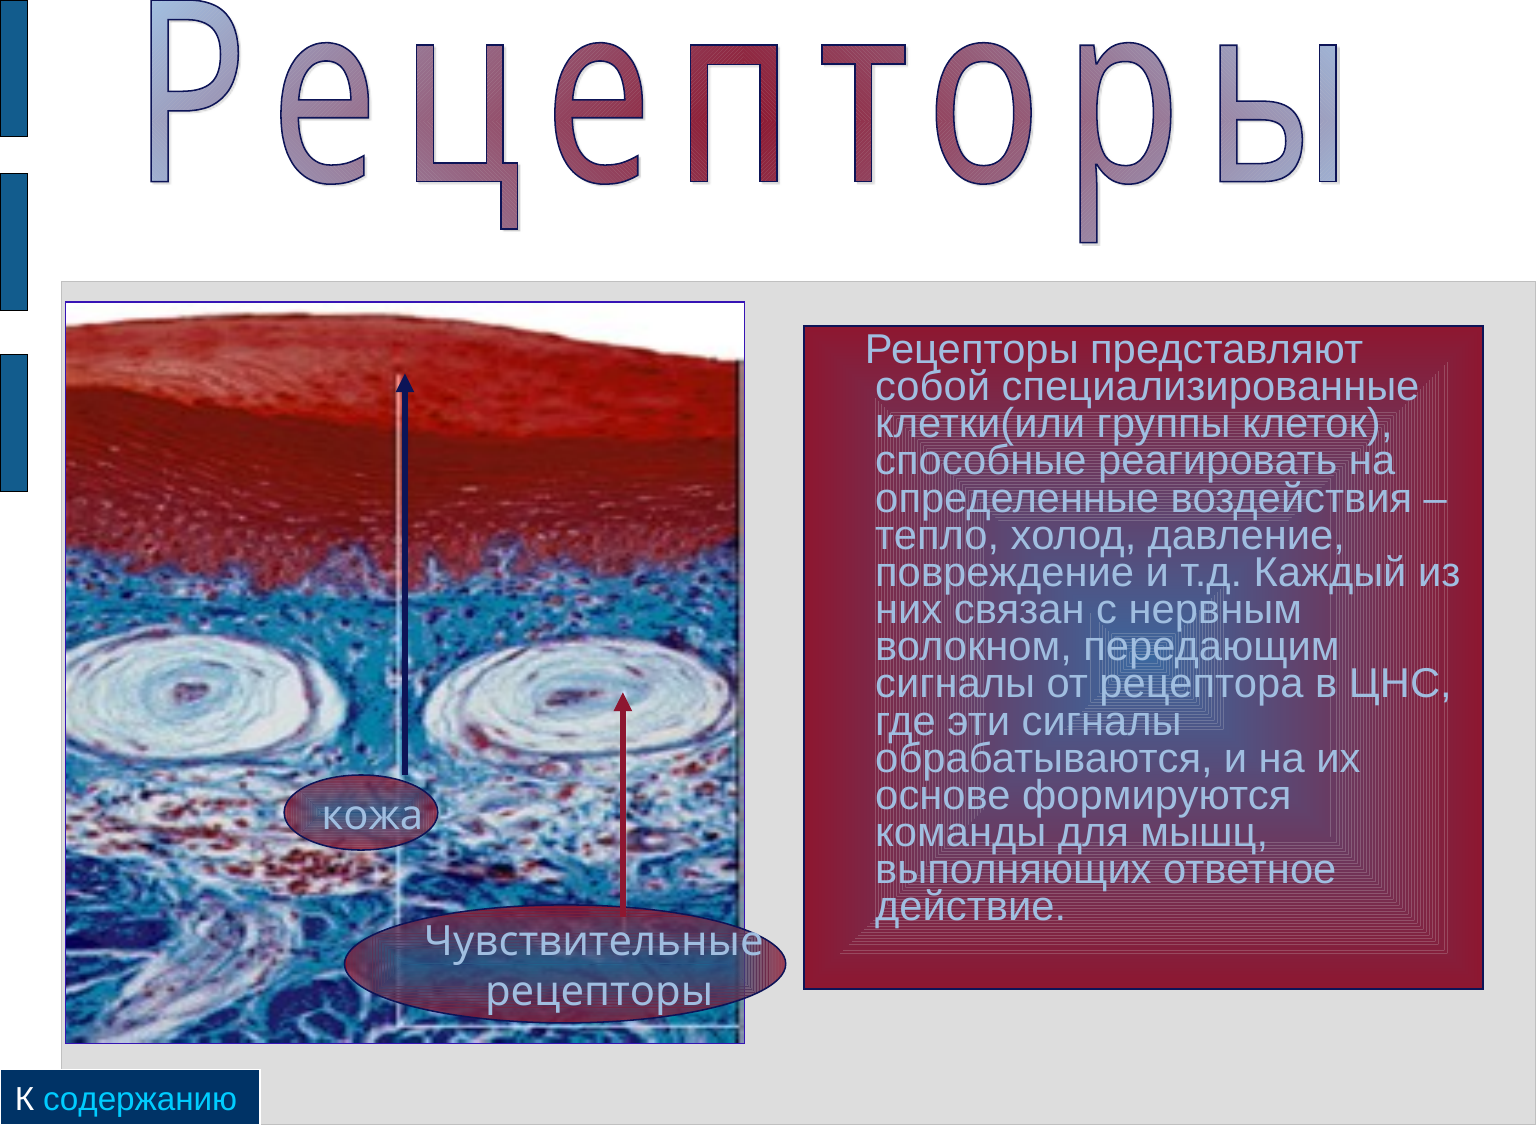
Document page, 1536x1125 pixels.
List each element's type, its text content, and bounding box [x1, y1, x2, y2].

text_box Рецепторы [1319, 45, 1337, 182]
text_box Рецепторы [416, 45, 518, 229]
text_box К содержанию [0, 1069, 260, 1125]
text_box Рецепторы [554, 42, 643, 185]
text_box Рецепторы [690, 45, 778, 182]
text_box Рецепторы [151, 0, 239, 182]
picture [66, 302, 744, 1043]
list Рецепторы представляют собой специализированные клетки(или группы клеток), способные реагировать на определенные воздействия – тепло, холод, давление, повреждение и т.д. Каждый из них связан с нервным волокном, передающим сигналы от рецептора в ЦНС, где эти сигналы обрабатываются, и на их основе формируются команды для мышц, выполняющих ответное действие. [804, 326, 1484, 990]
text_box кожа [284, 774, 438, 851]
text_box Рецепторы [1220, 45, 1303, 182]
text_box Рецепторы [280, 42, 369, 185]
text_box Рецепторы [936, 42, 1032, 185]
text_box Чувствительные рецепторы [344, 904, 786, 1023]
text_box Рецепторы [1080, 42, 1171, 243]
text_box Рецепторы [822, 45, 906, 182]
